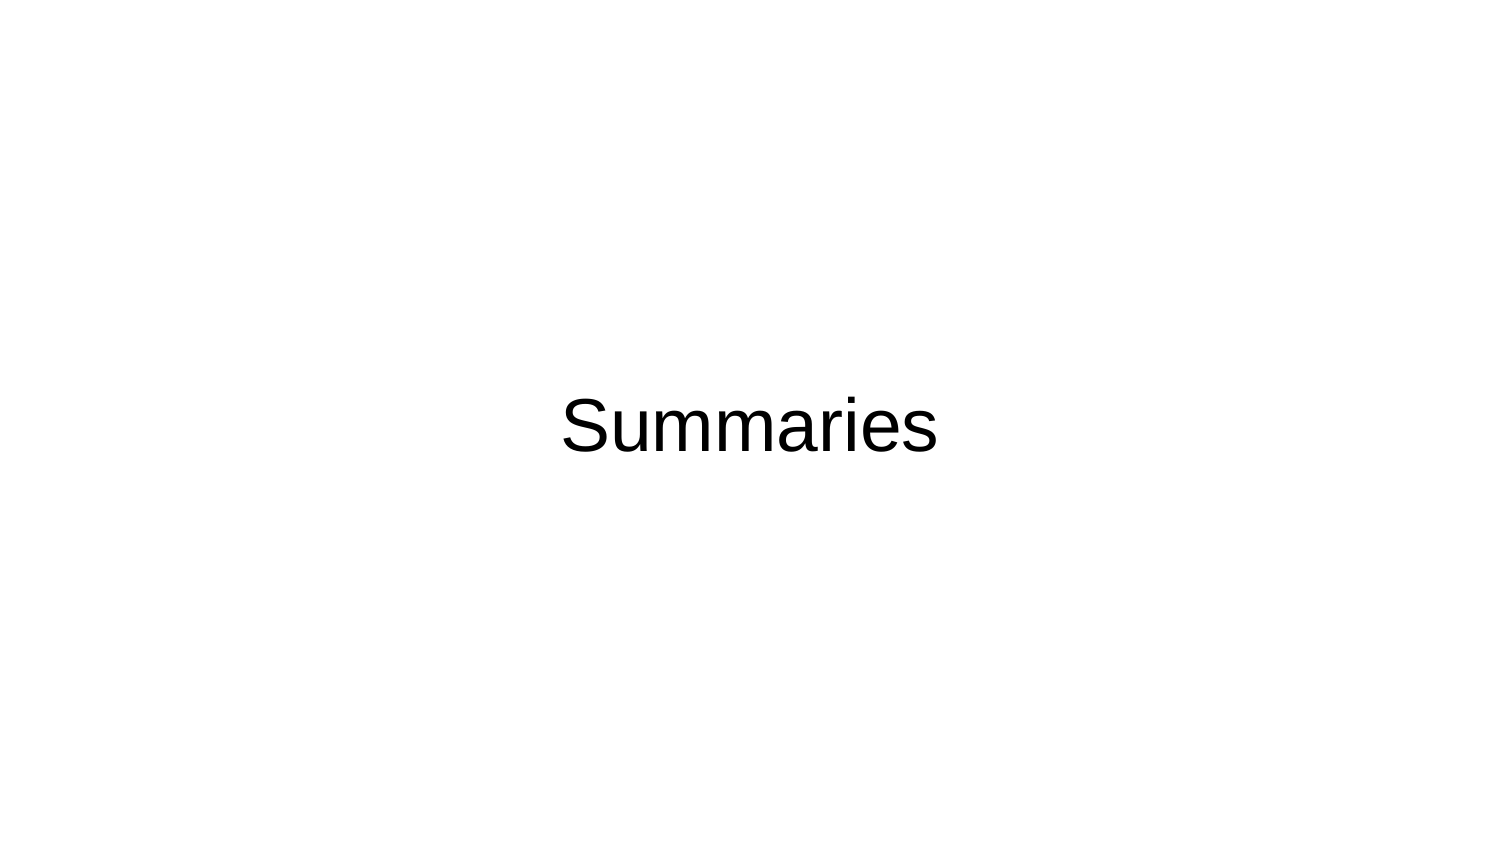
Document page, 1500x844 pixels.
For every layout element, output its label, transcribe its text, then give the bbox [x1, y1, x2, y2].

title Summaries [51, 352, 1449, 491]
